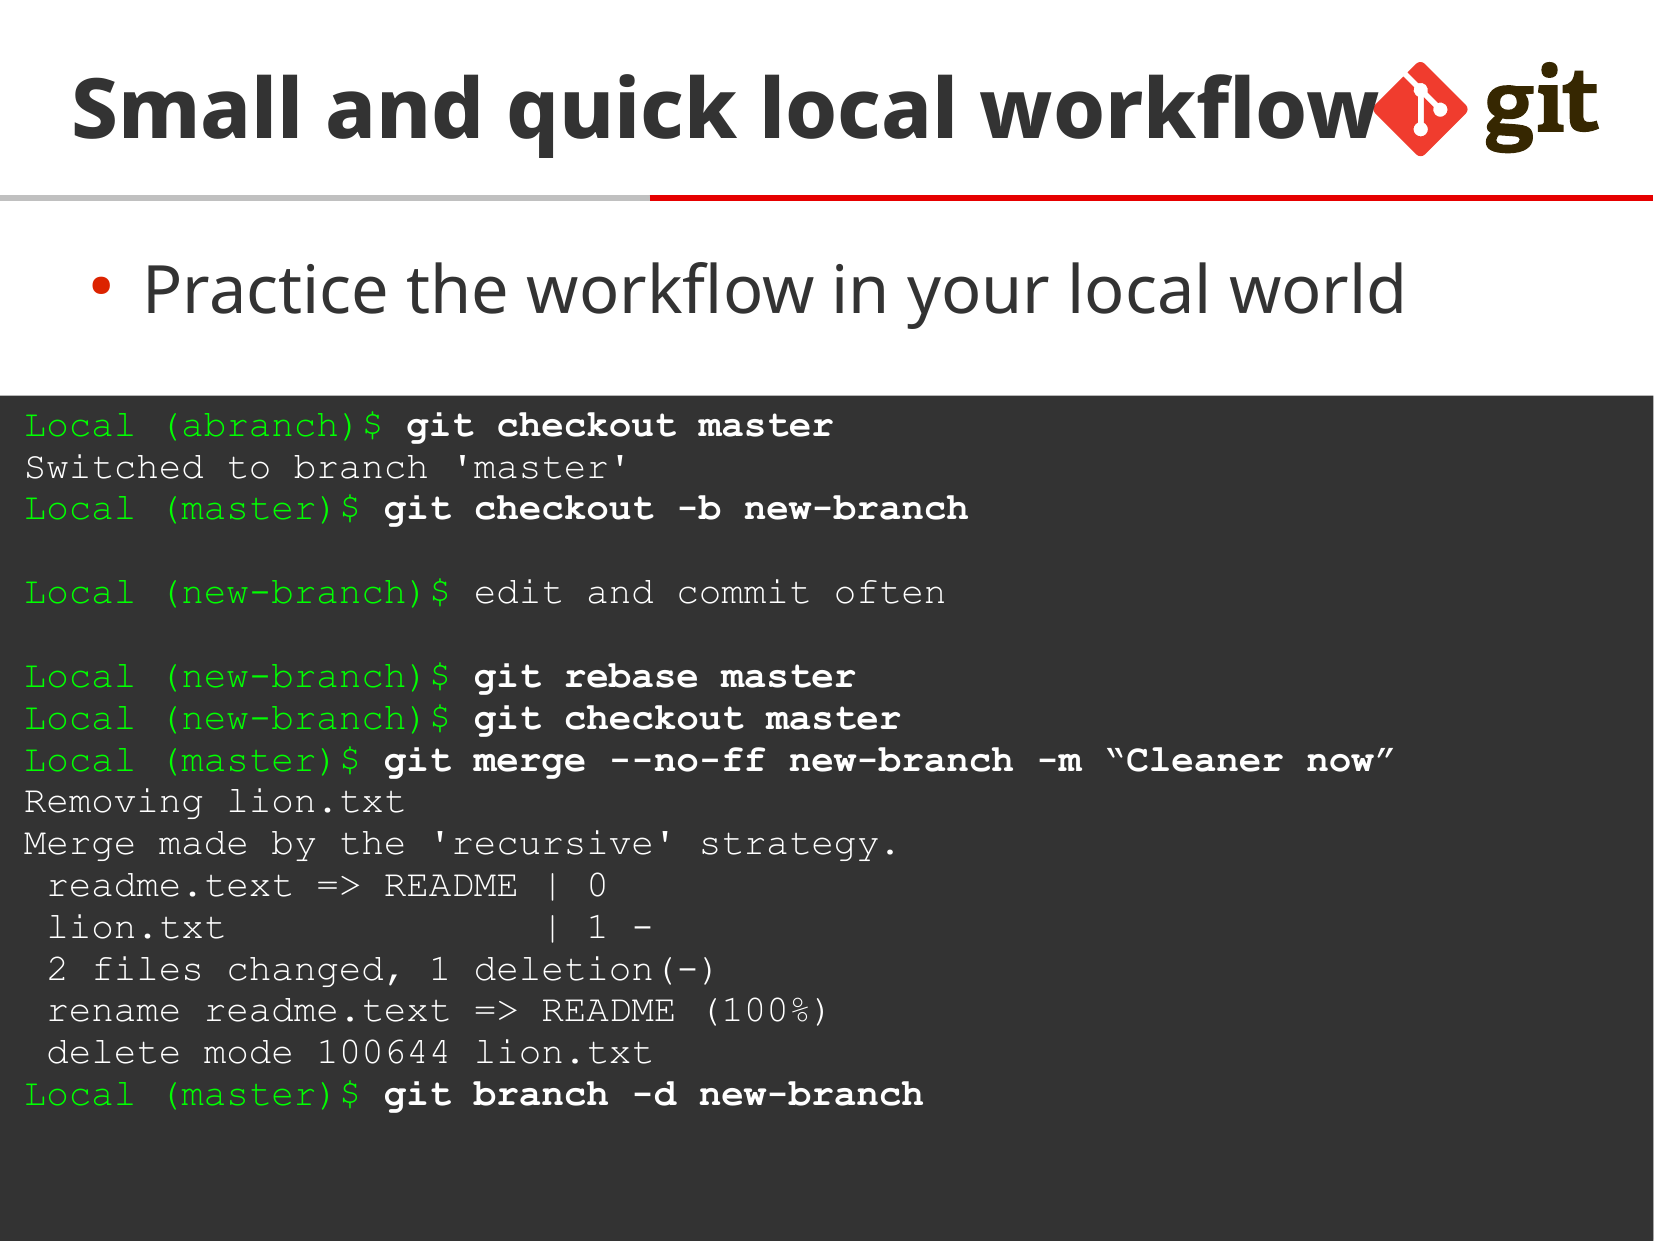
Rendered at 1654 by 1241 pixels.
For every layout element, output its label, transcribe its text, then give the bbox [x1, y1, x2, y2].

list Practice the workflow in your local world [56, 239, 1595, 368]
text_box Local (abranch)$ git checkout master Switched to branch 'master' Local (master)$ git checkout -b new-branch Local (new-branch)$ edit and commit often Local (new-branch)$ git rebase master Local (new-branch)$ git checkout master Local (master)$ git merge --no-ff new-branch -m “Cleaner now” Removing lion.txt Merge made by the 'recursive' strategy. readme.text => README | 0 lion.txt | 1 - 2 files changed, 1 deletion(-) rename readme.text => README (100%) delete mode 100644 lion.txt Local (master)$ git branch -d new-branch [0, 395, 1654, 1241]
title Small and quick local workflow [56, 36, 1546, 175]
